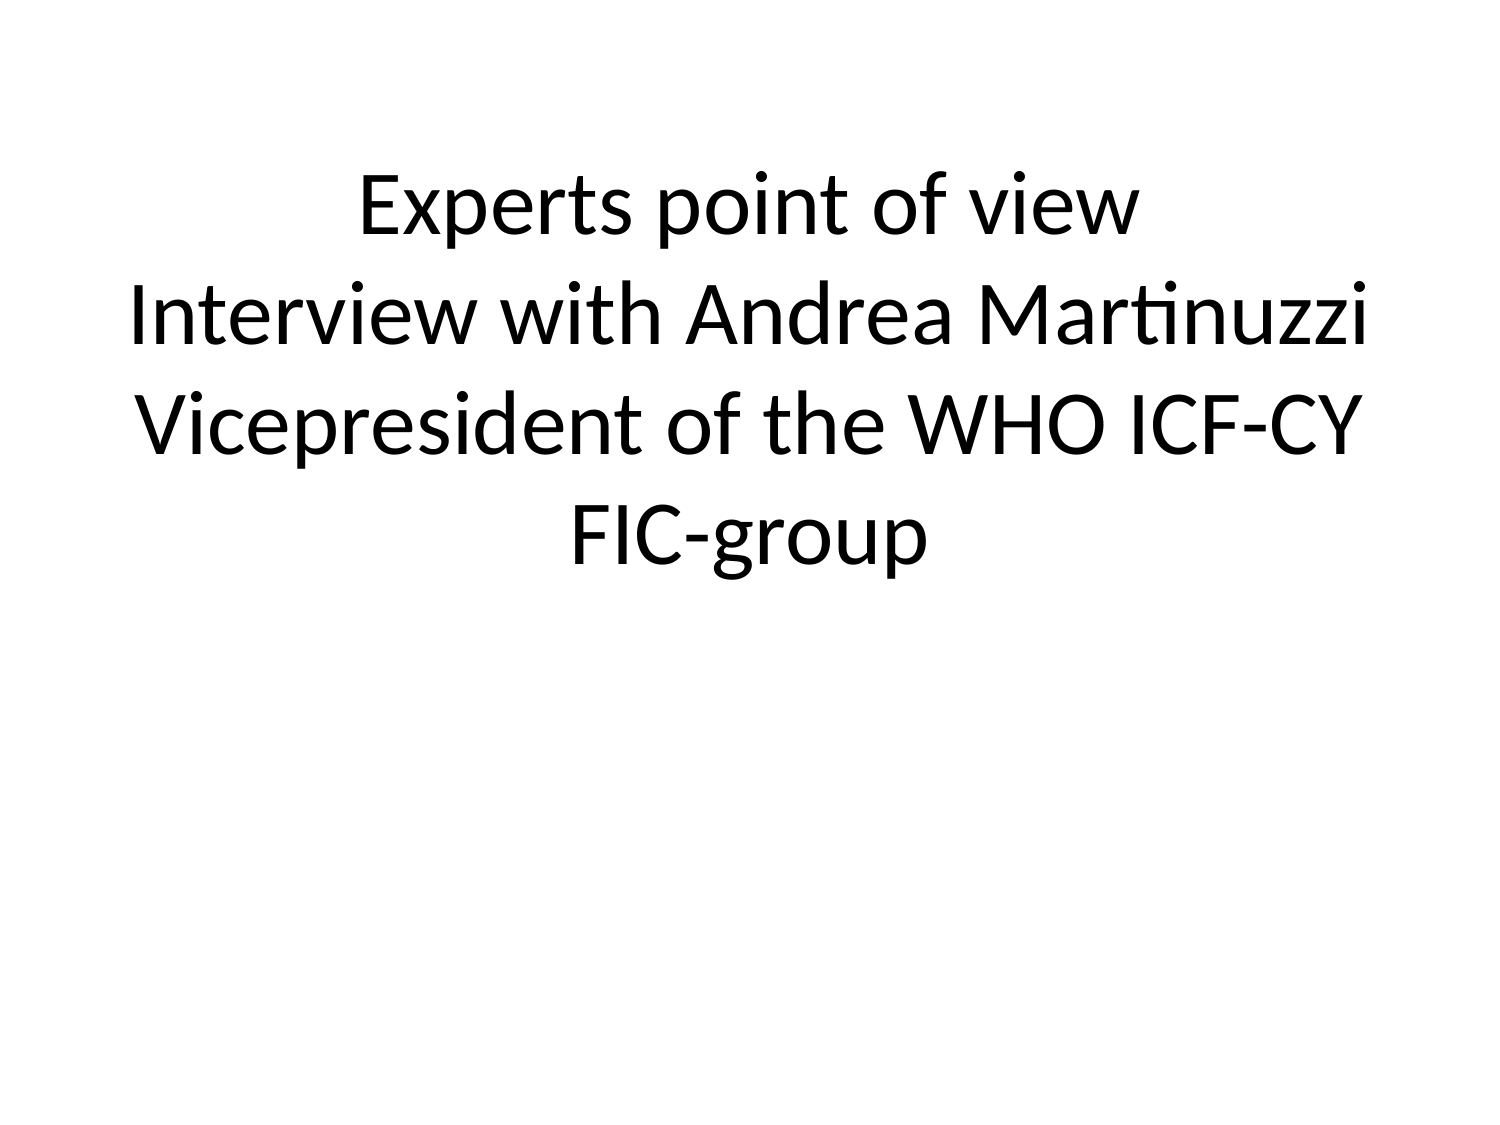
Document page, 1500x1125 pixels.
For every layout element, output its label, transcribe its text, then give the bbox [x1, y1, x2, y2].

title Experts point of view Interview with Andrea Martinuzzi Vicepresident of the WHO ICF-CY FIC-group [75, 45, 1426, 681]
